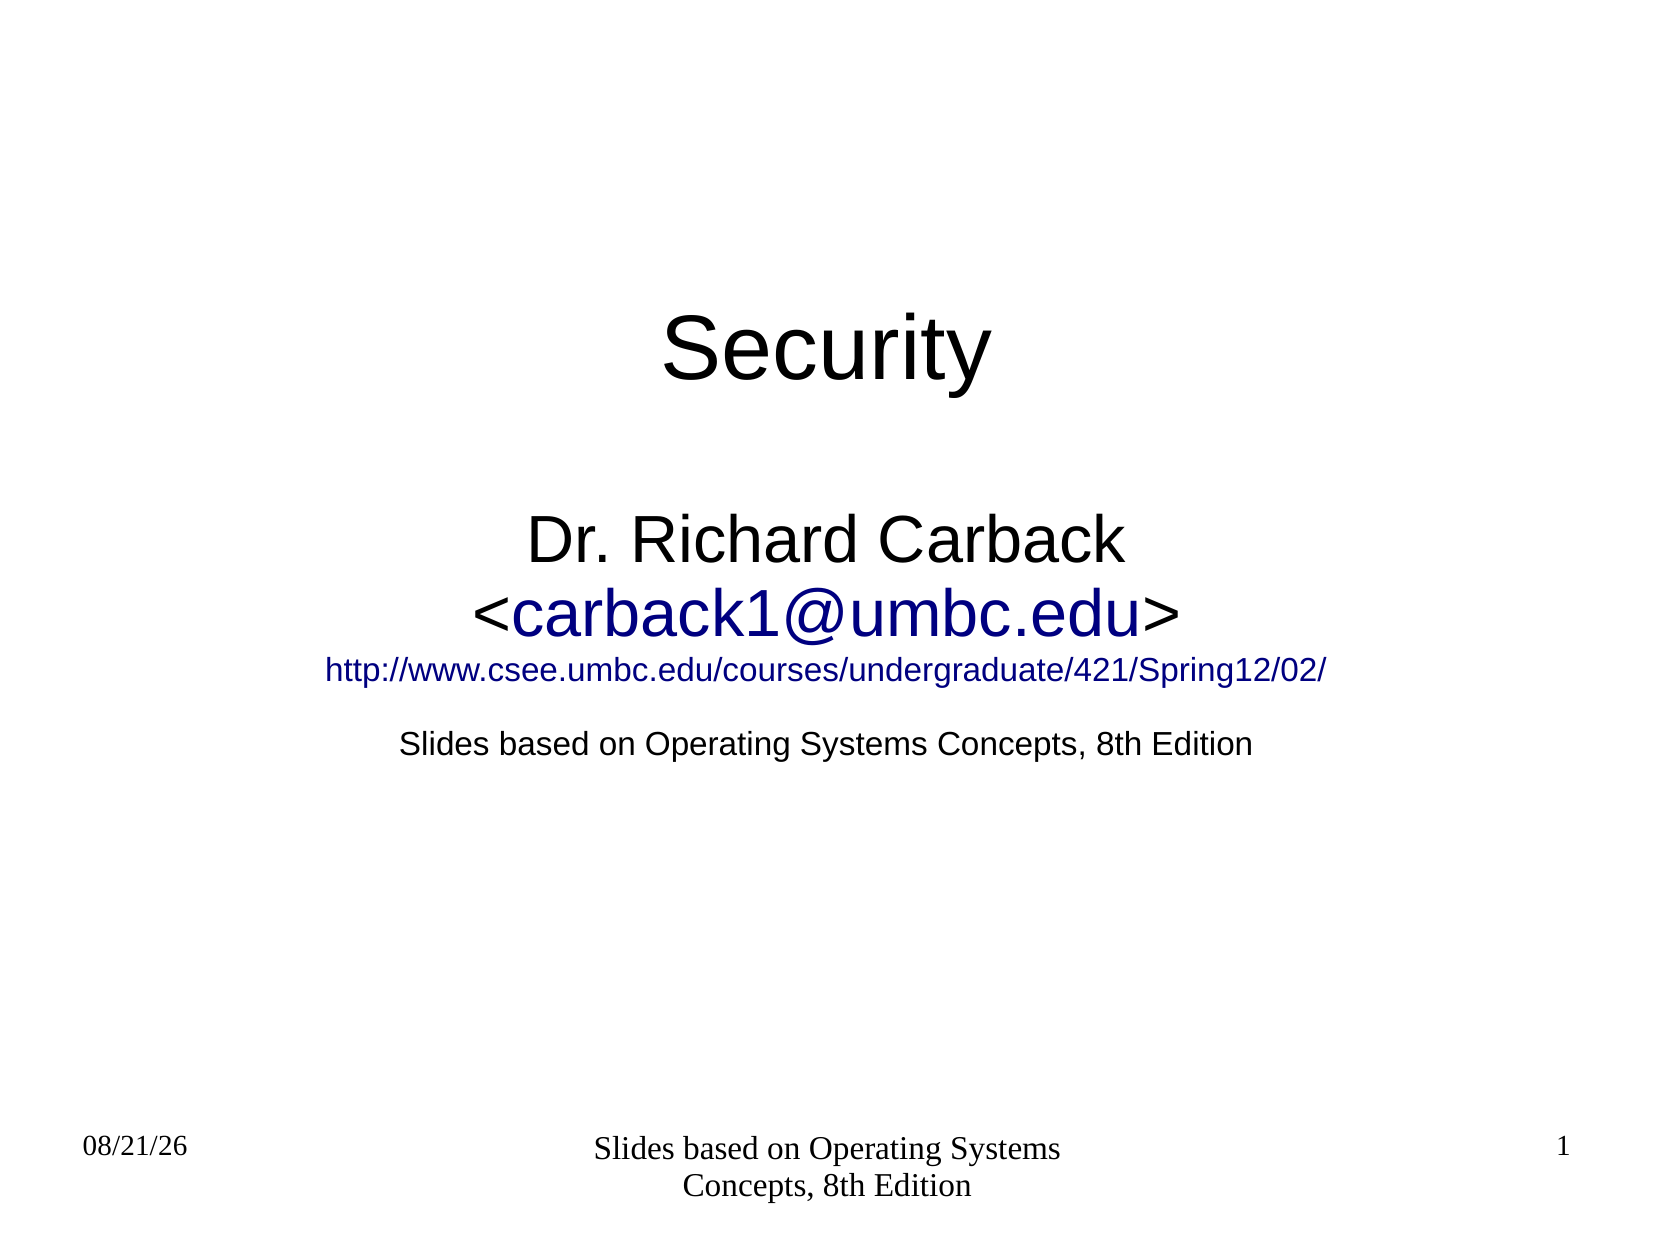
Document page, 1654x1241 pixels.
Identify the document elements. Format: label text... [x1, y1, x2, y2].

subtitle Security Dr. Richard Carback <carback1@umbc.edu> http://www.csee.umbc.edu/courses/undergraduate/421/Spring12/02/ Slides based on Operating Systems Concepts, 8th Edition [82, 49, 1571, 1010]
